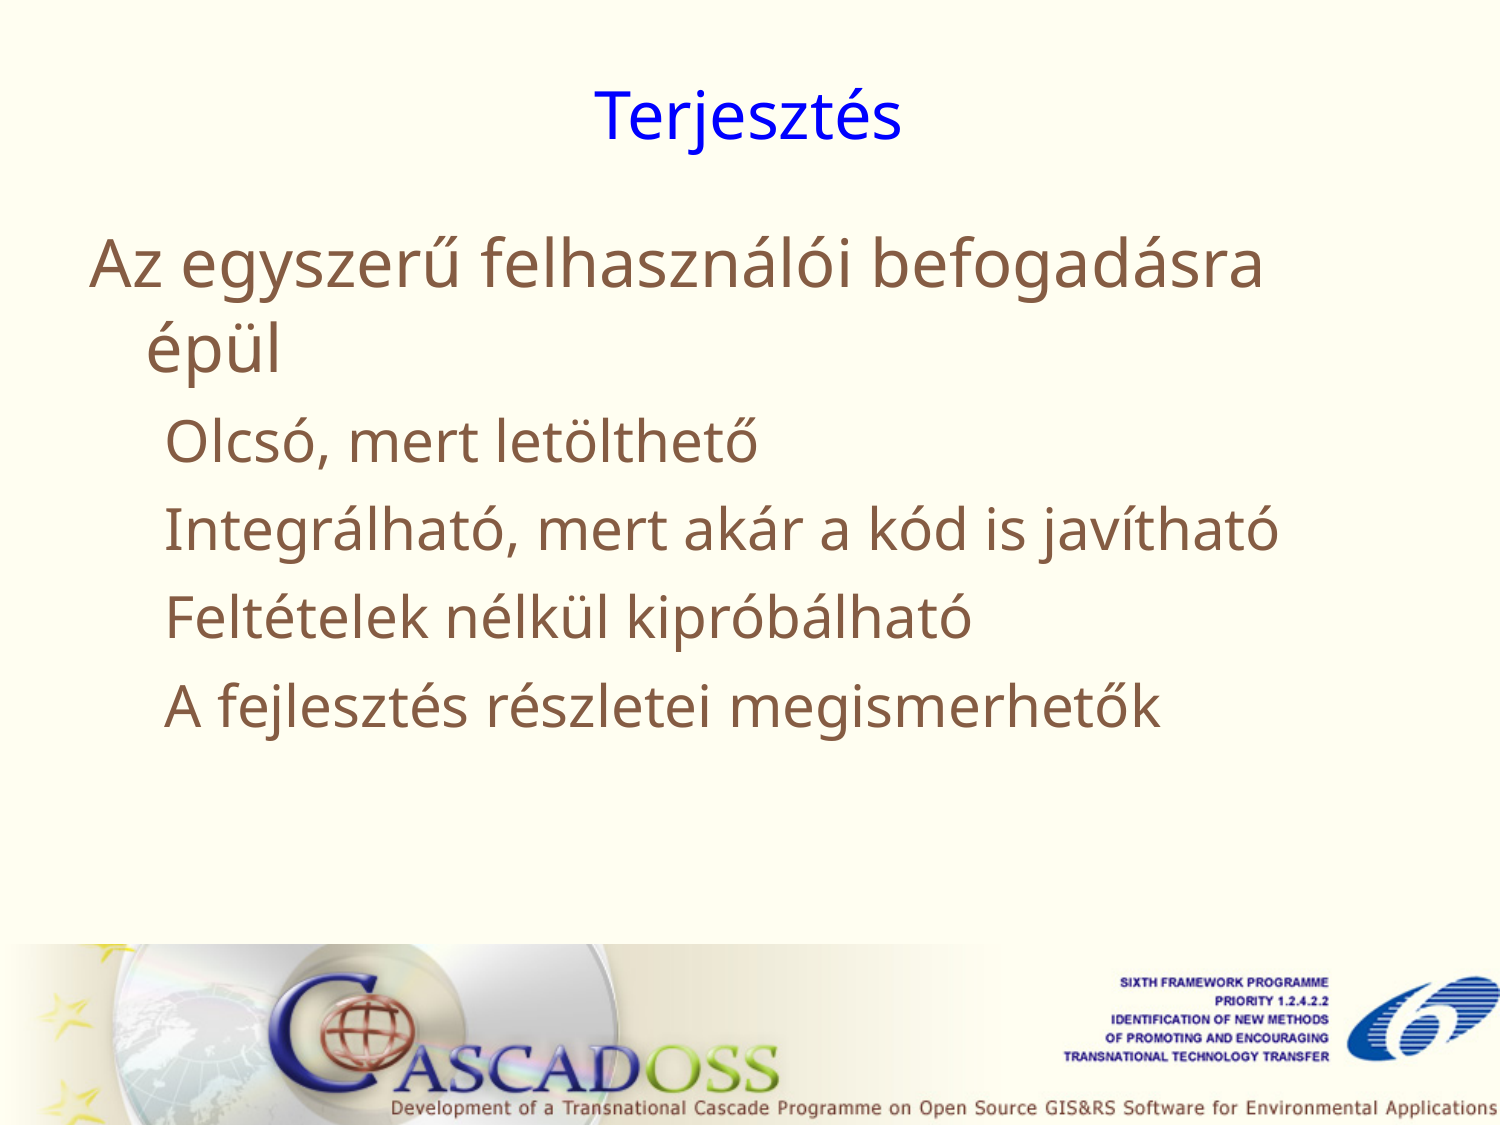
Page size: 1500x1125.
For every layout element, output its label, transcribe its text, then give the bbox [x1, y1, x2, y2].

list Az egyszerű felhasználói befogadásra épül Olcsó, mert letölthető Integrálható, mert akár a kód is javítható Feltételek nélkül kipróbálható A fejlesztés részletei megismerhetők [74, 208, 1425, 951]
picture [0, 944, 1500, 1125]
title Terjesztés [74, 13, 1425, 208]
